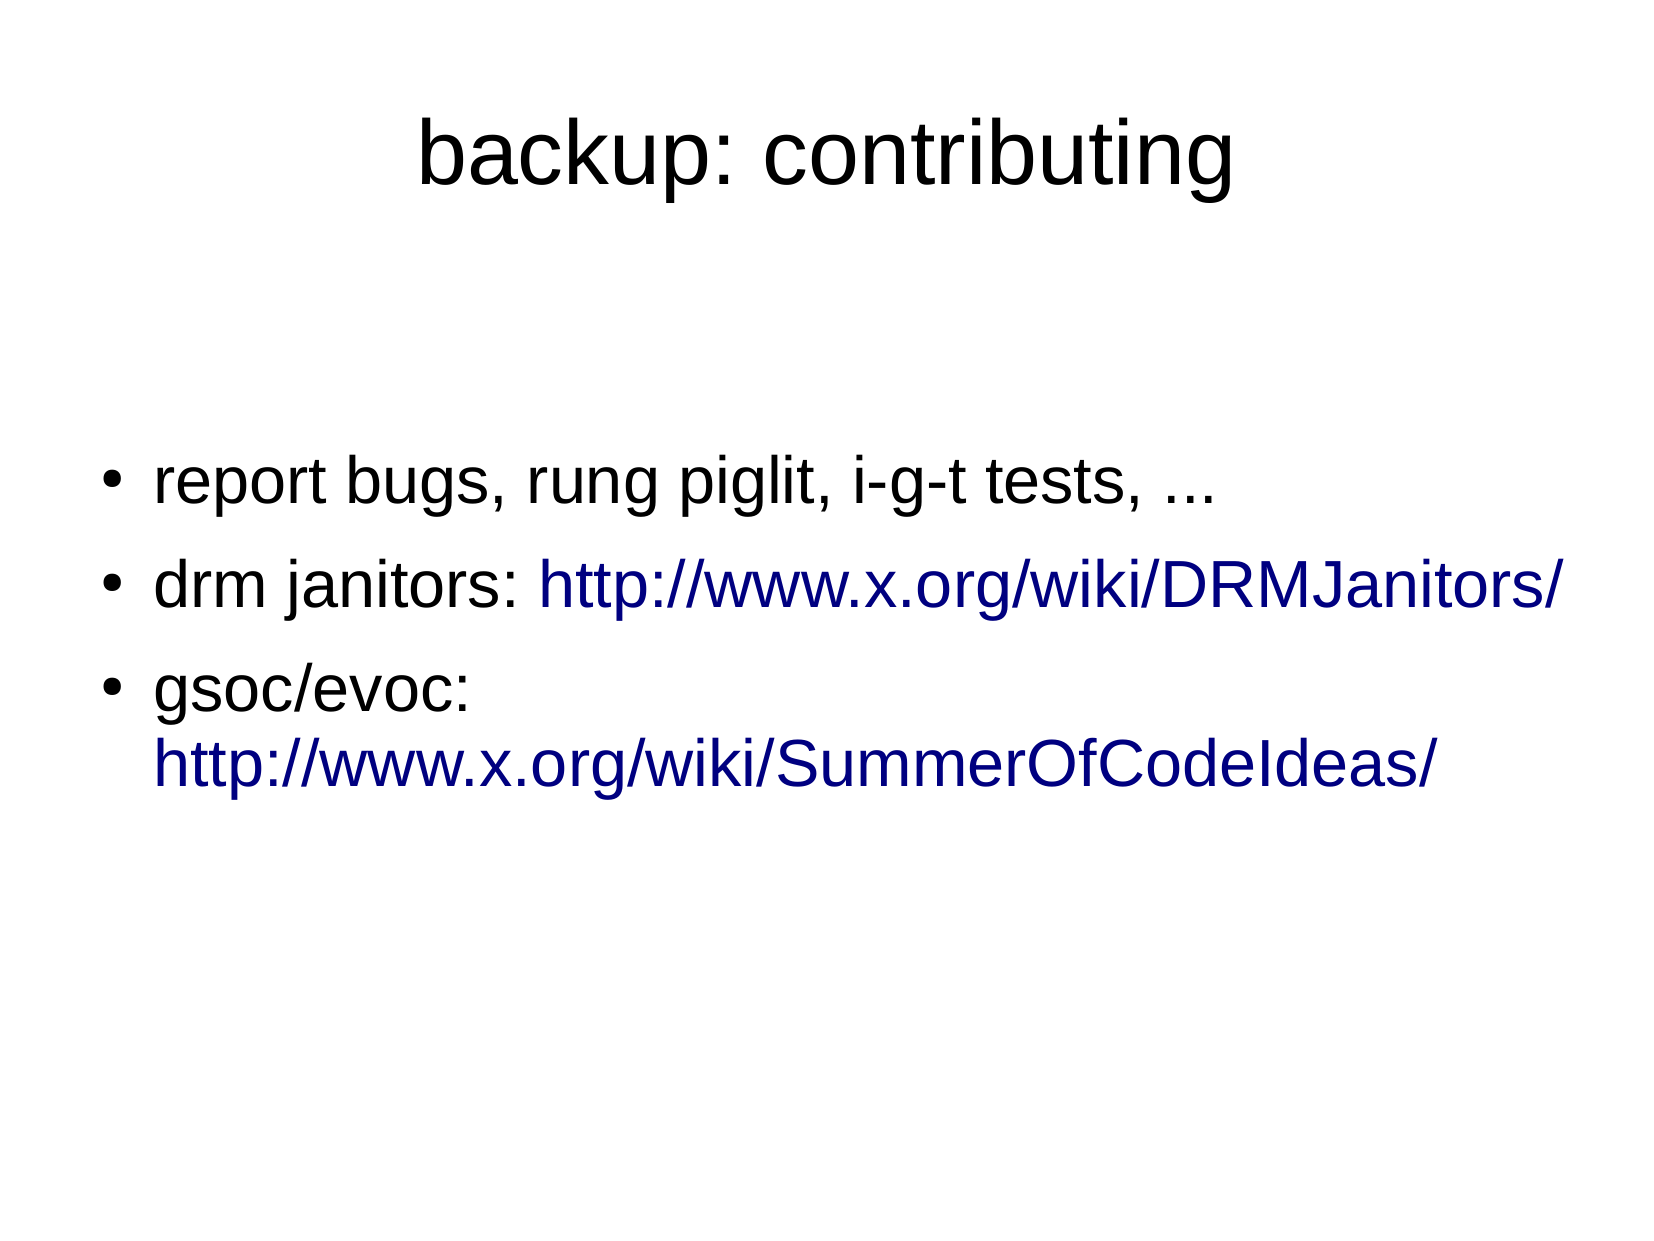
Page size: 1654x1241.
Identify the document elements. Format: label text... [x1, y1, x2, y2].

title backup: contributing [82, 49, 1571, 257]
list report bugs, rung piglit, i-g-t tests, ... drm janitors: http://www.x.org/wiki/DRMJanitors/ gsoc/evoc: http://www.x.org/wiki/SummerOfCodeIdeas/ [82, 442, 1571, 1032]
